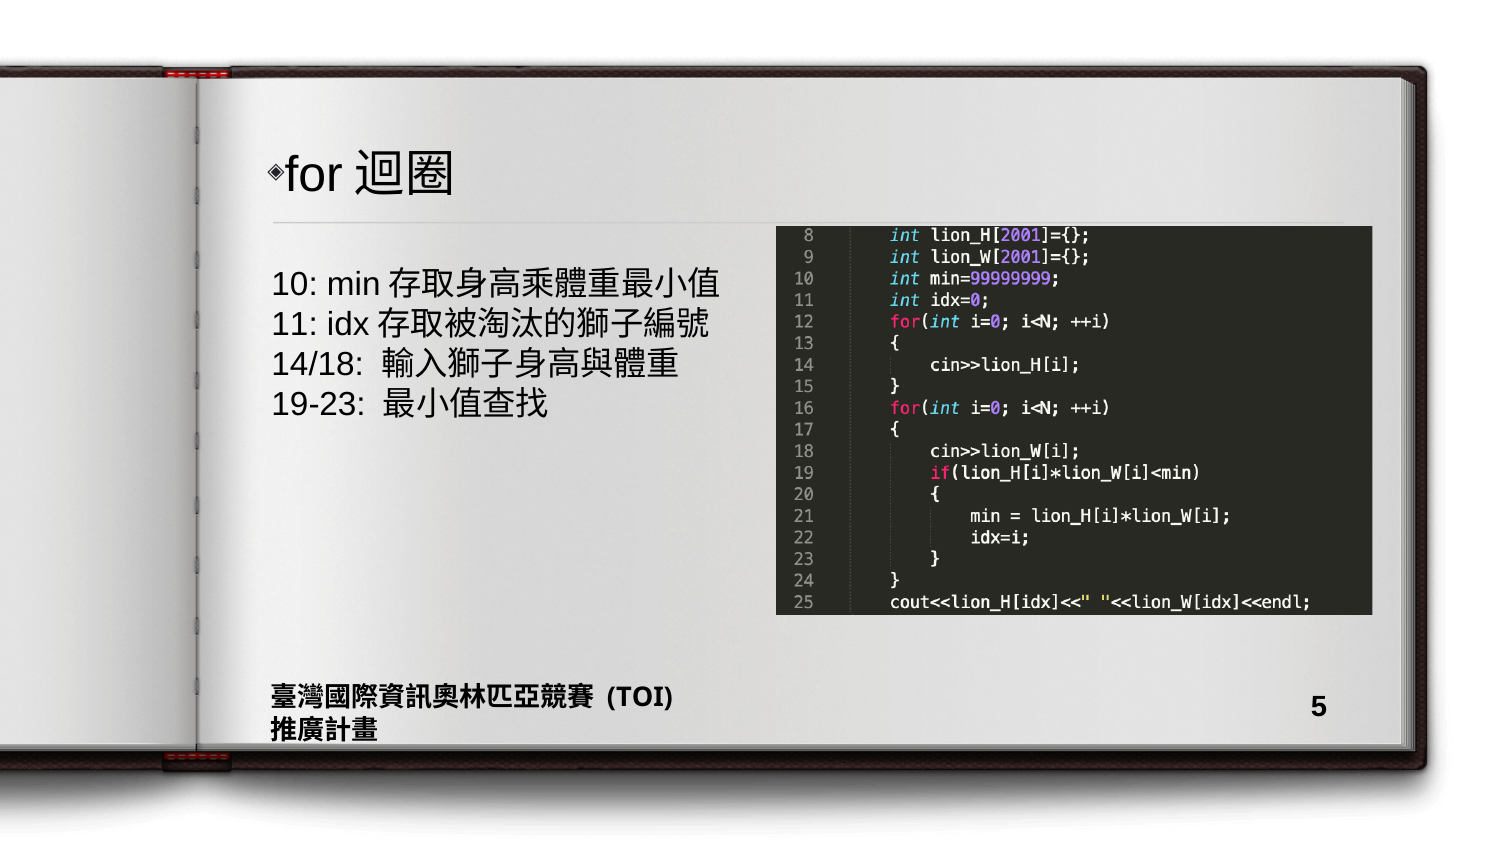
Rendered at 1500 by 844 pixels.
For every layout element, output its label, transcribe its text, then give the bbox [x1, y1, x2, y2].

text_box [1295, 672, 1386, 737]
text_box 10: min存取身高乘體重最小值 11: idx存取被淘汰的獅子編號 14/18: 輸入獅子身高與體重 19-23: 最小值查找 [256, 255, 776, 628]
picture [776, 226, 1373, 615]
text_box for迴圈 [252, 126, 746, 216]
